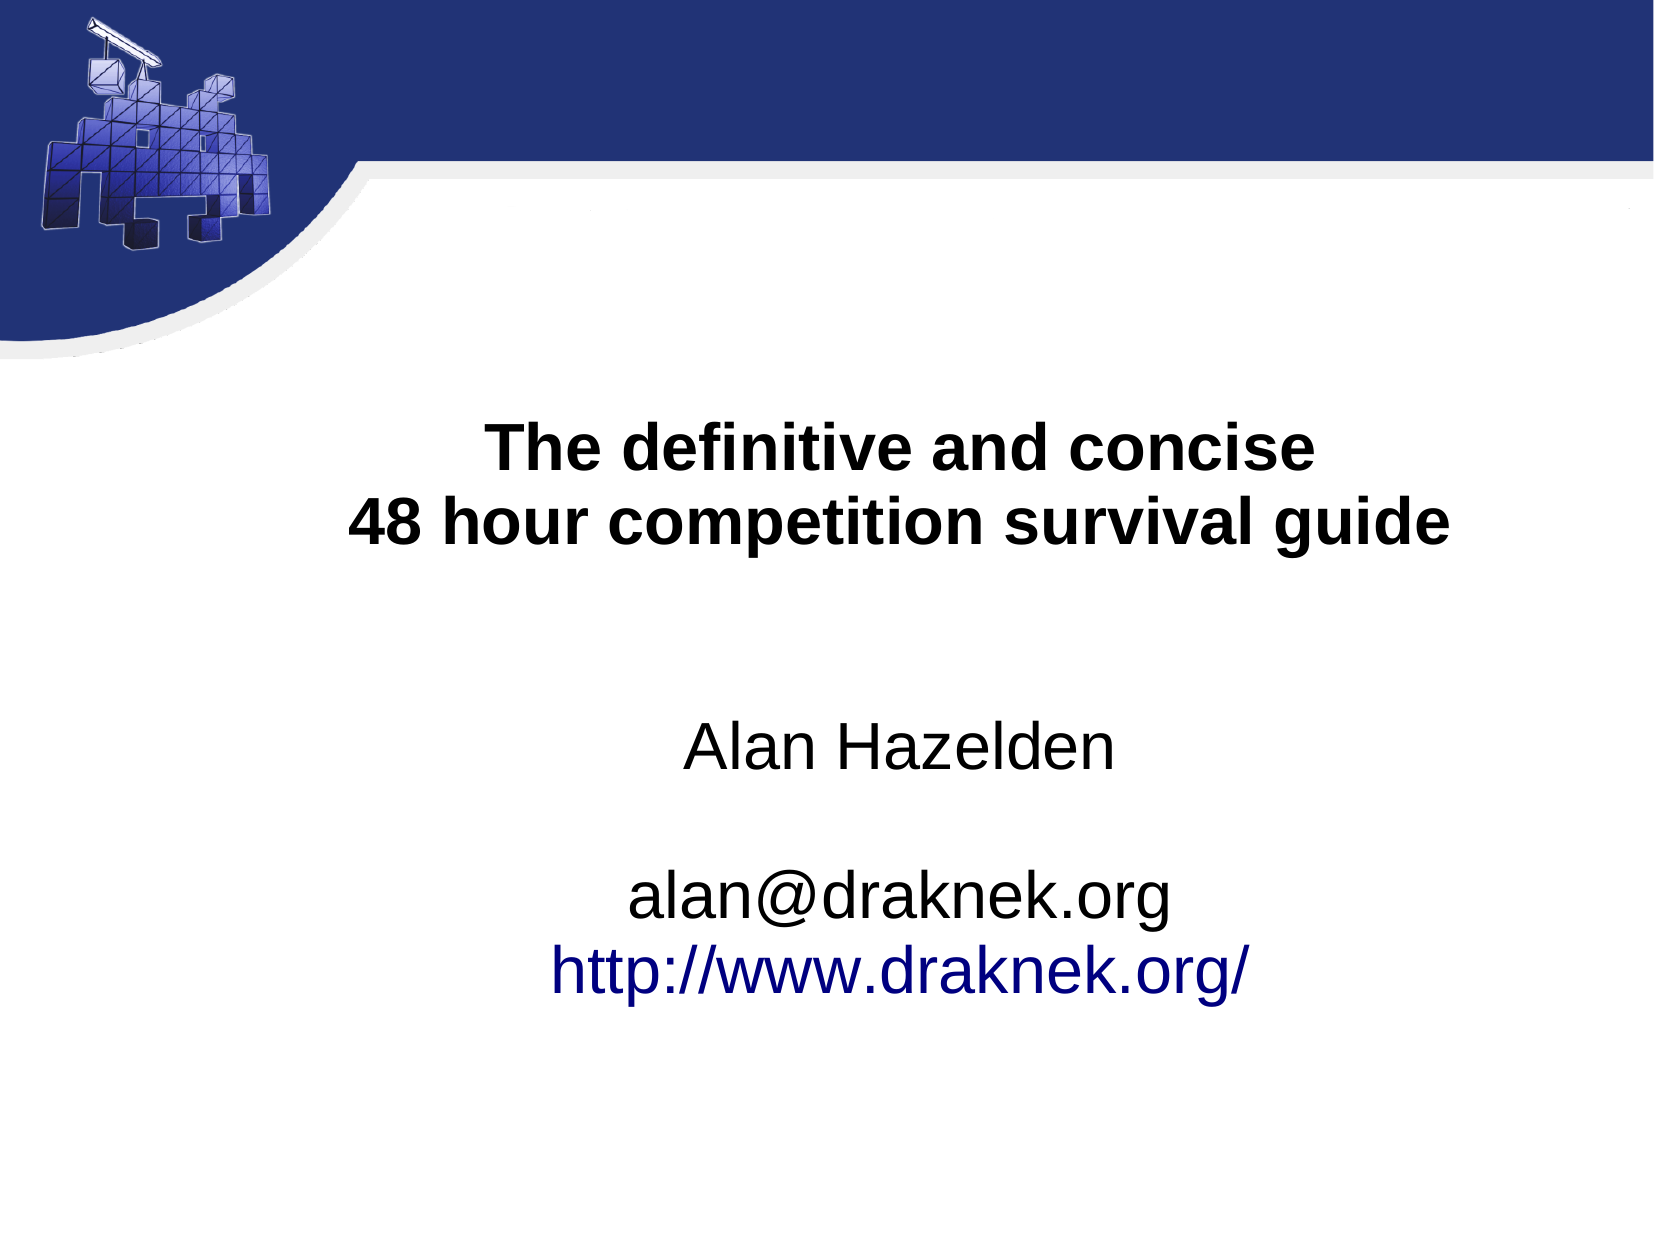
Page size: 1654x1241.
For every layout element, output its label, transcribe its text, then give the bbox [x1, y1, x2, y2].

picture [0, 0, 1654, 443]
subtitle The definitive and concise 48 hour competition survival guide Alan Hazelden alan@draknek.org http://www.draknek.org/ [206, 332, 1595, 1086]
